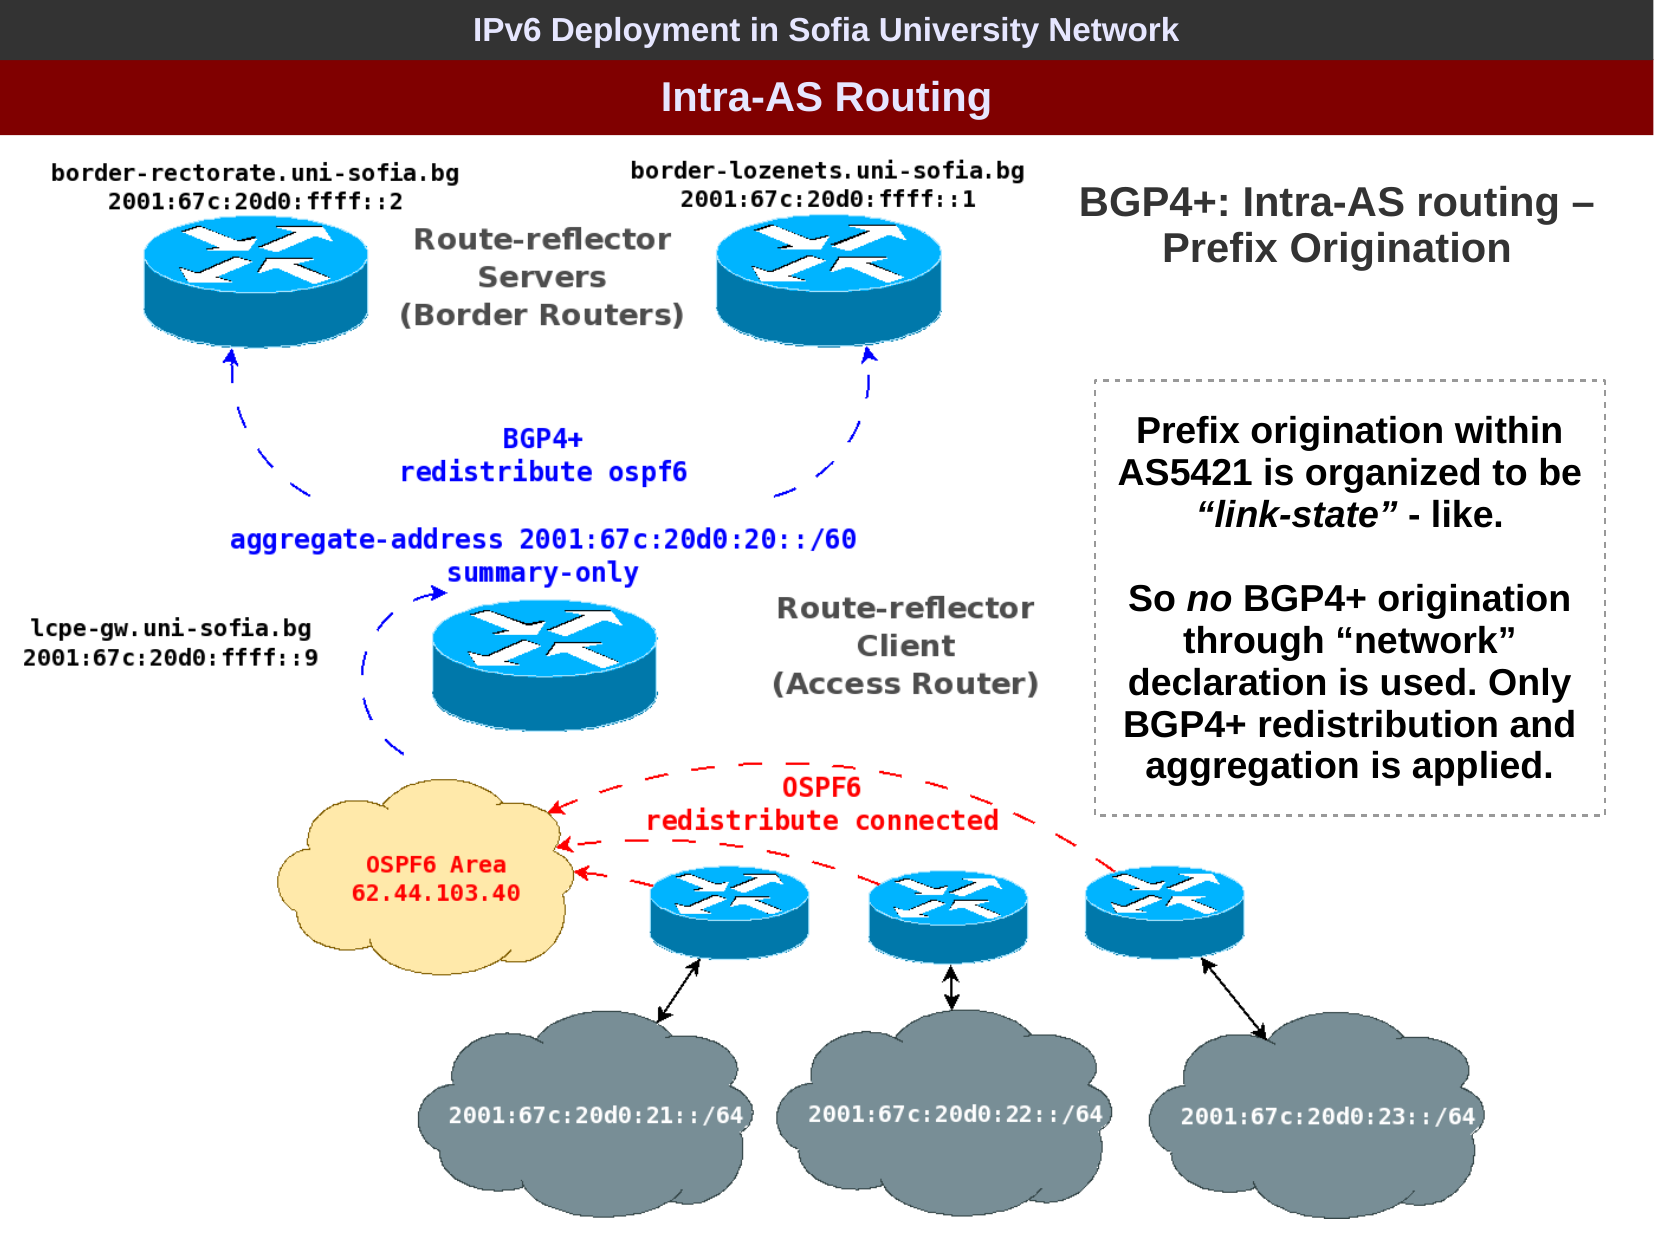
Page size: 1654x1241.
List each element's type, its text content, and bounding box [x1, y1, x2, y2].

text_box IPv6 Deployment in Sofia University Network [0, 0, 1654, 61]
text_box Prefix origination within AS5421 is organized to be “link-state” - like. So no BGP4+ origination through “network” declaration is used. Only BGP4+ redistribution and aggregation is applied. [1095, 380, 1606, 816]
text_box Intra-AS Routing [0, 61, 1654, 136]
picture [23, 155, 1486, 1219]
text_box BGP4+: Intra-AS routing – Prefix Origination [1050, 165, 1625, 286]
